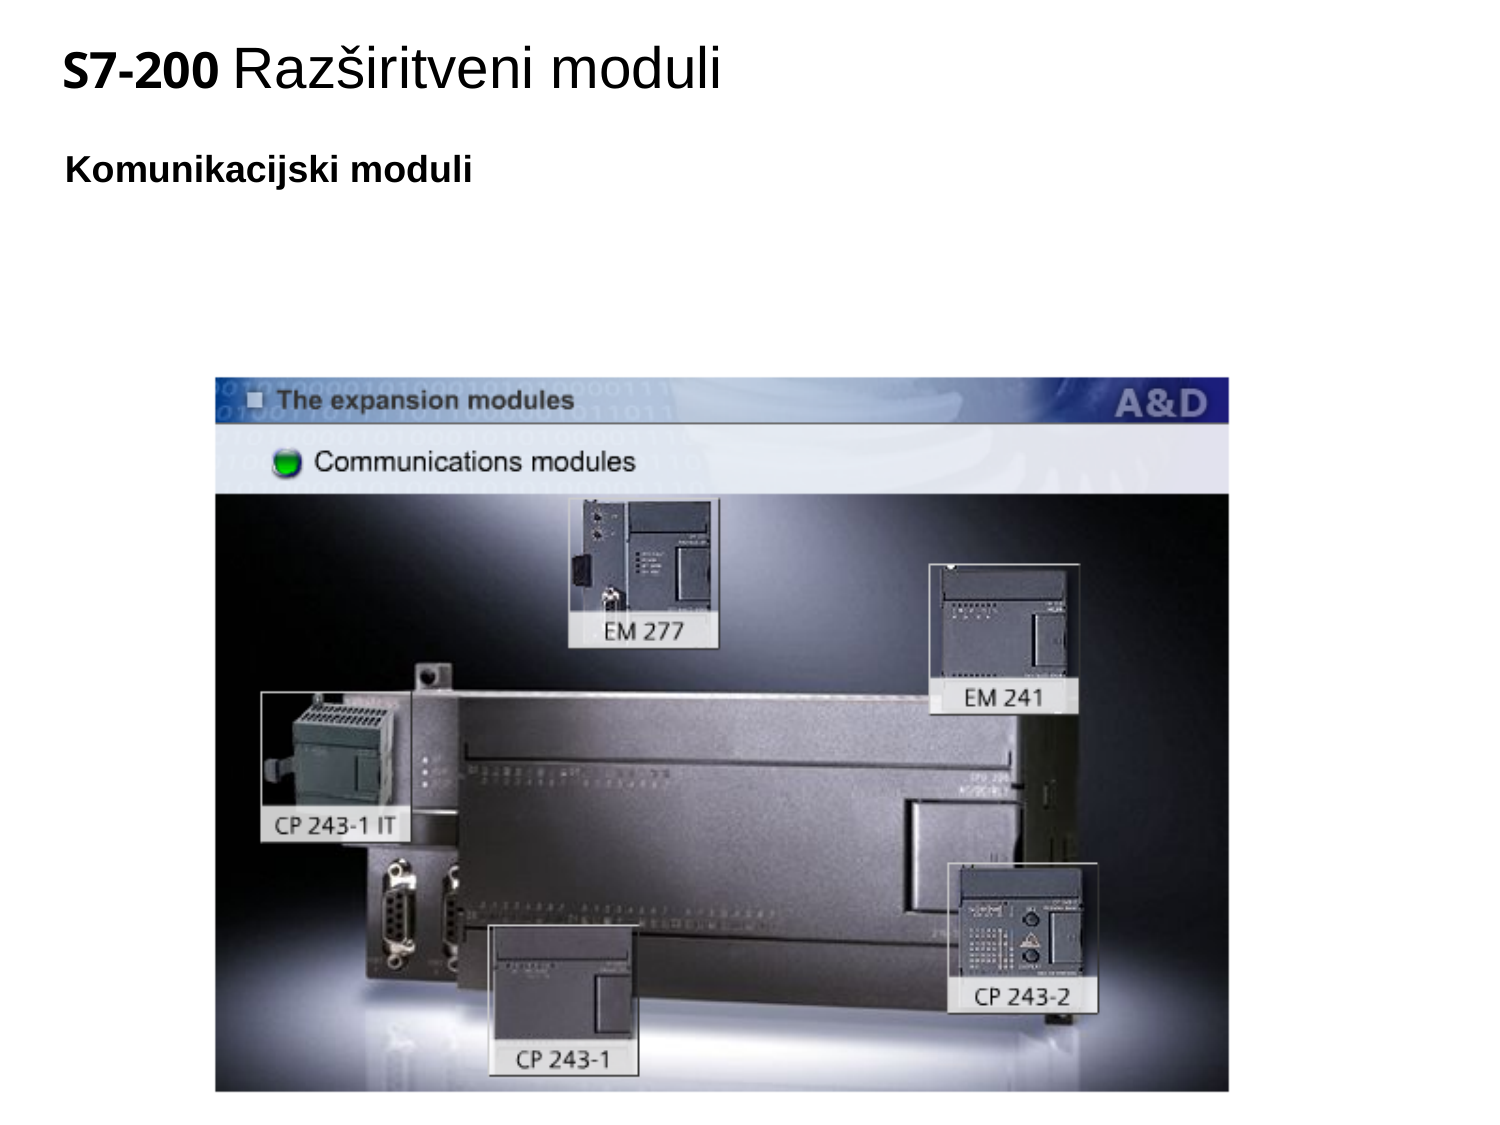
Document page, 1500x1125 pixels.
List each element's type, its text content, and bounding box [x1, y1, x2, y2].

text_box S7-200 Razširitveni moduli [47, 22, 739, 108]
picture [212, 374, 1233, 1096]
text_box Komunikacijski moduli [50, 137, 1463, 238]
